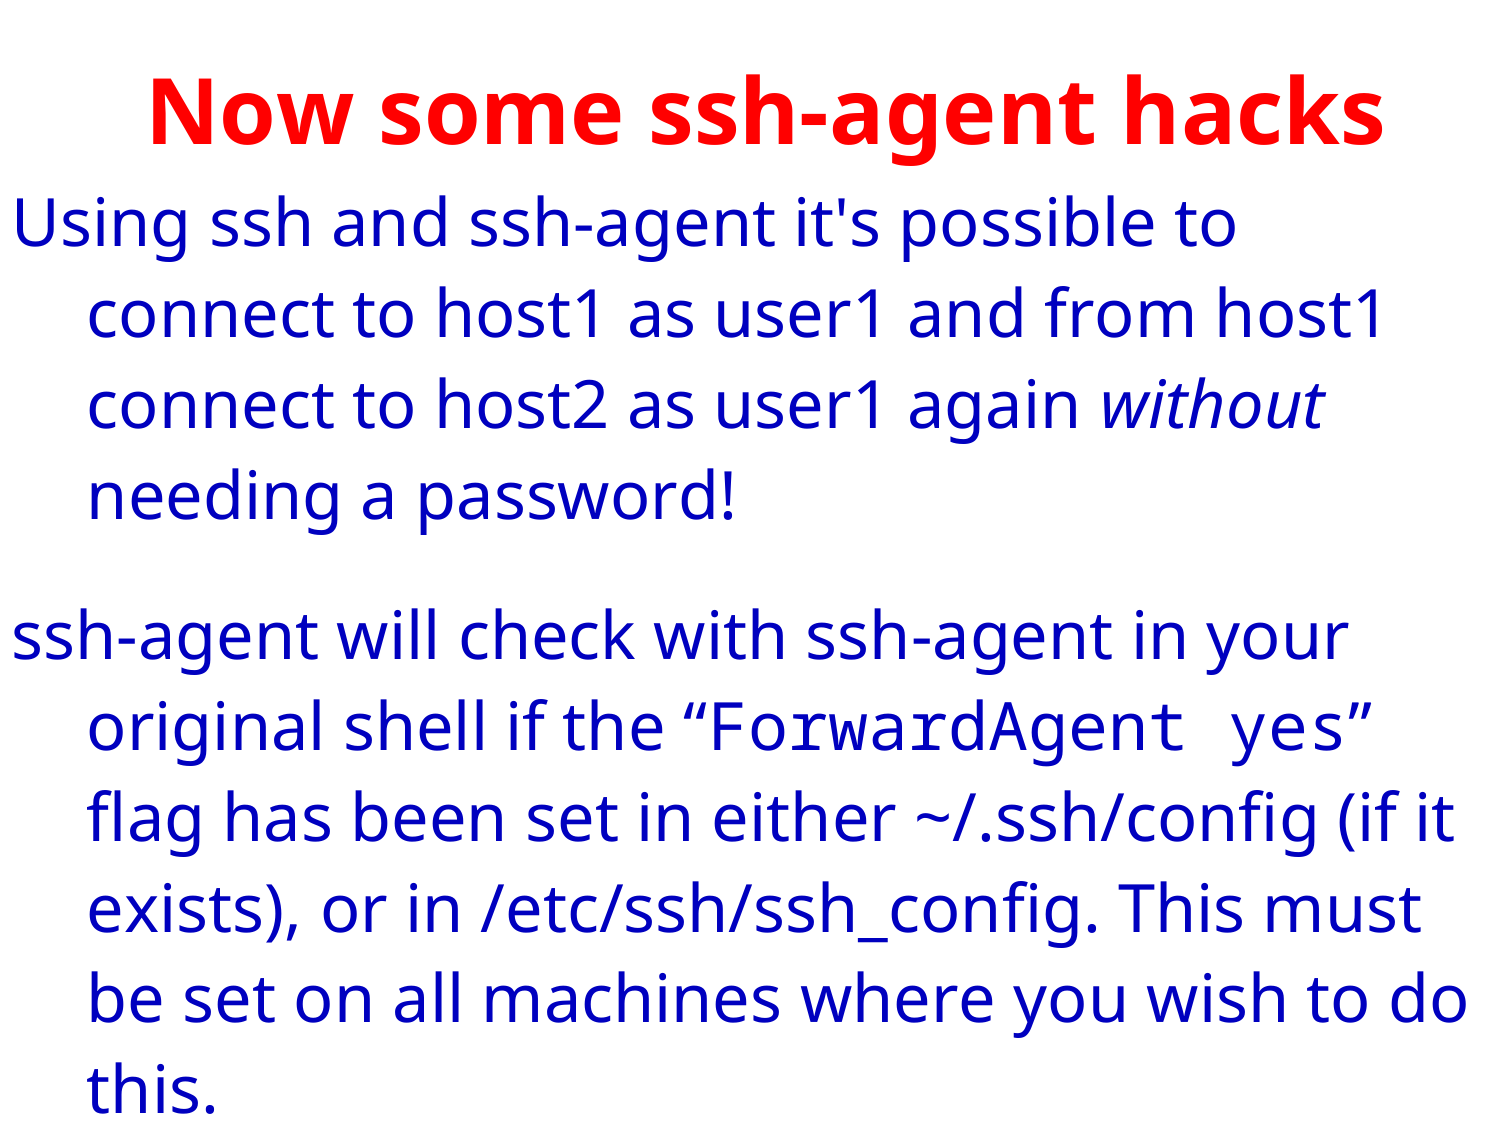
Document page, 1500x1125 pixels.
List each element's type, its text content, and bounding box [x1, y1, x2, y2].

list Using ssh and ssh-agent it's possible to connect to host1 as user1 and from host1 connect to host2 as user1 again without needing a password! ssh-agent will check with ssh-agent in your original shell if the “ForwardAgent yes” flag has been set in either ~/.ssh/config (if it exists), or in /etc/ssh/ssh_config. This must be set on all machines where you wish to do this. [11, 175, 1480, 1125]
title Now some ssh-agent hacks [71, 46, 1462, 169]
